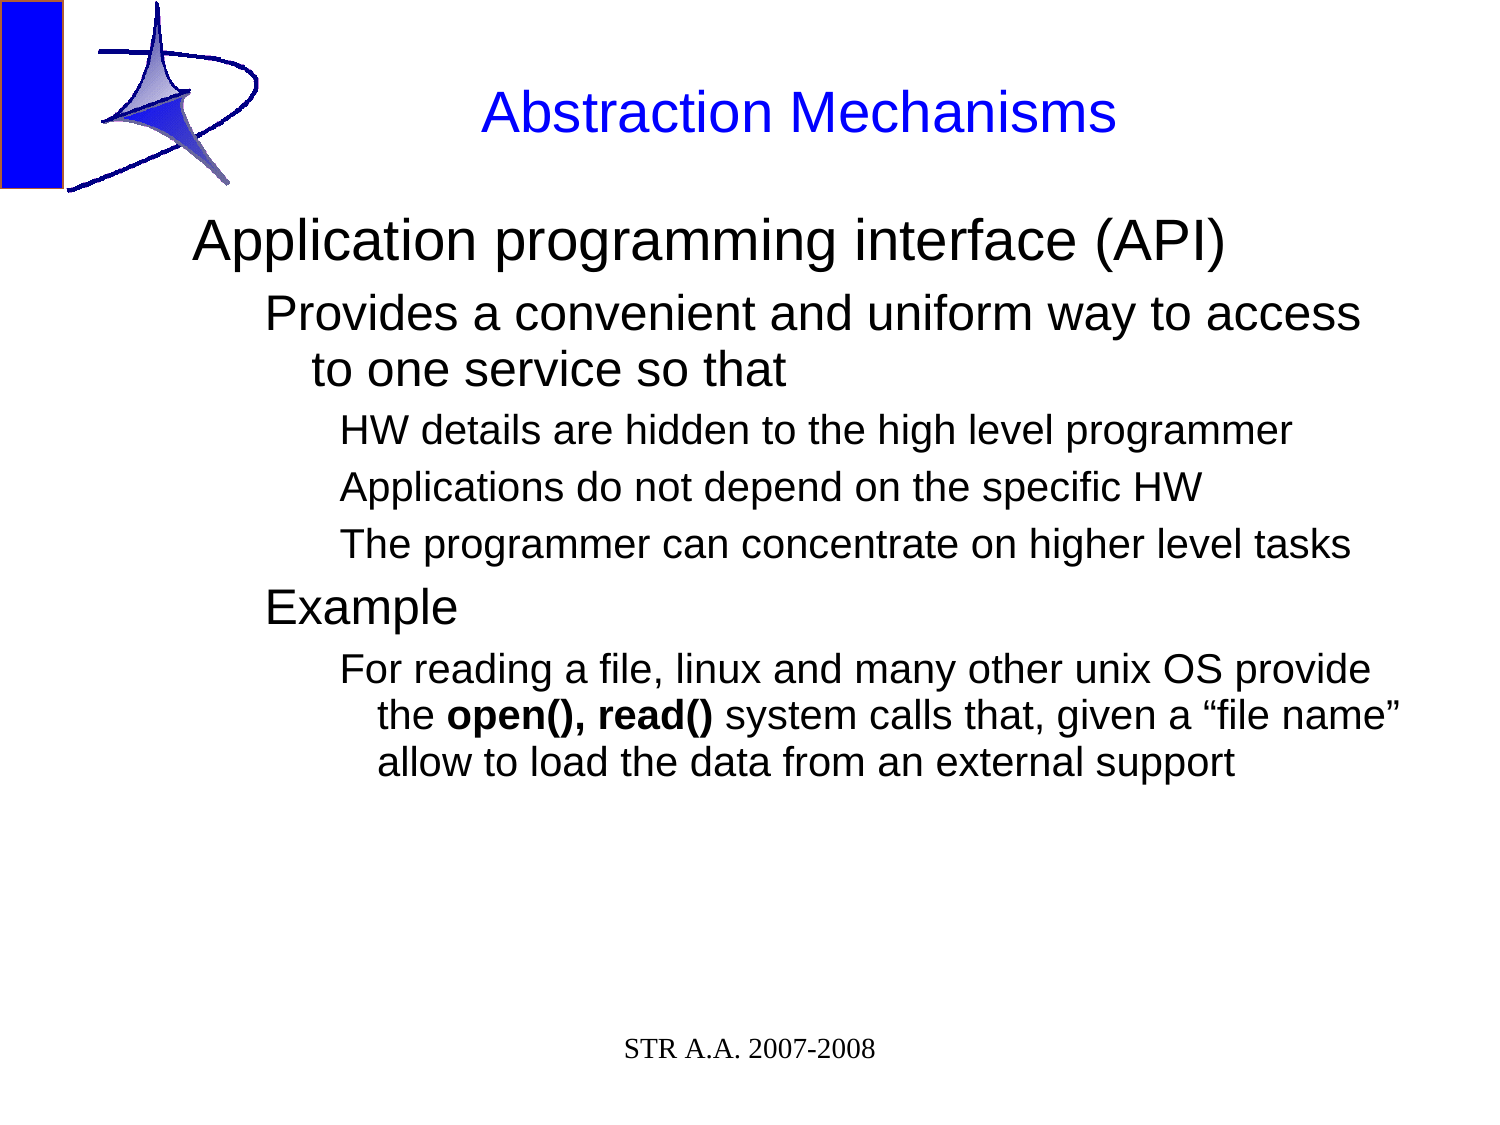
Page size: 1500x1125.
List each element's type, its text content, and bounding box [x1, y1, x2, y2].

picture [62, 0, 263, 197]
title Abstraction Mechanisms [174, 61, 1425, 164]
list Application programming interface (API) Provides a convenient and uniform way to access to one service so that HW details are hidden to the high level programmer Applications do not depend on the specific HW The programmer can concentrate on higher level tasks Example For reading a file, linux and many other unix OS provide the open(), read() system calls that, given a “file name” allow to load the data from an external support [174, 199, 1425, 963]
